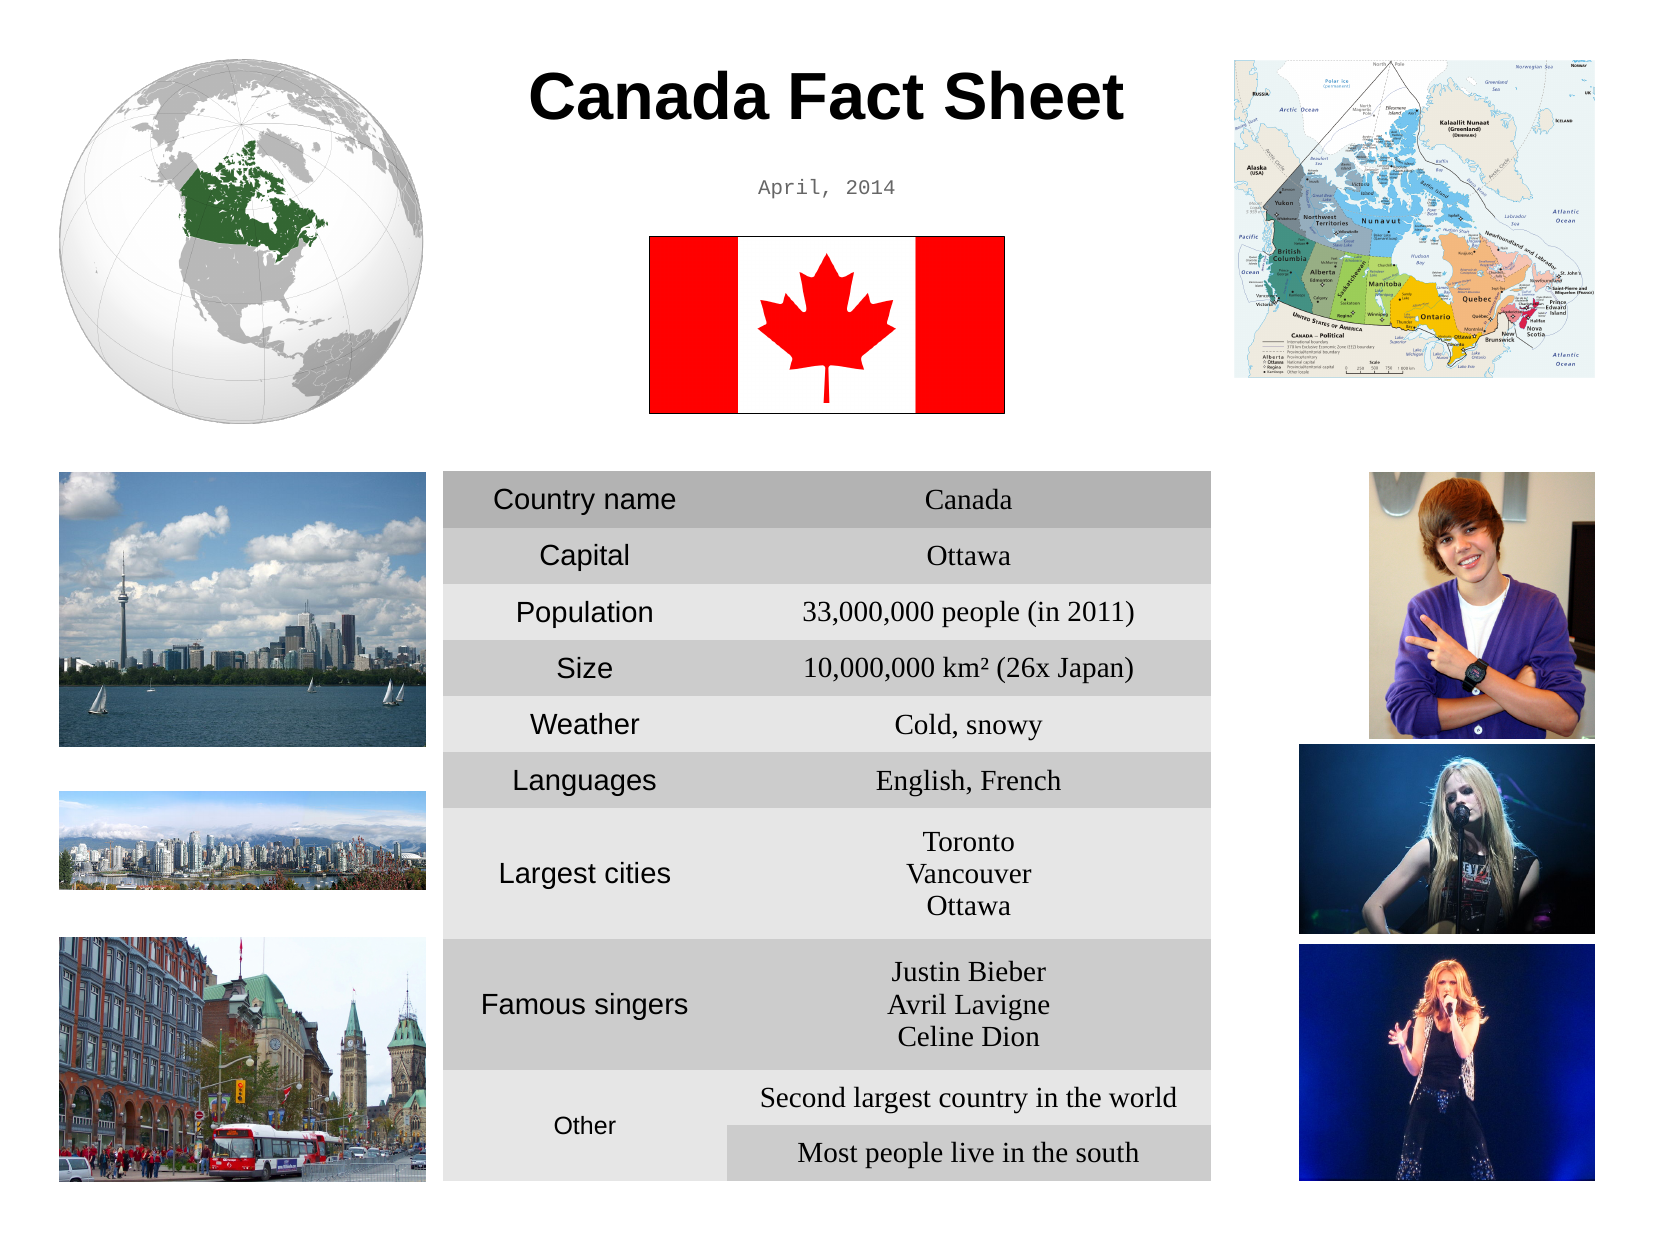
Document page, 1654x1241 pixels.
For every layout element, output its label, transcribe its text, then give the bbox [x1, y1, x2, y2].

table_cell Justin Bieber Avril Lavigne Celine Dion [727, 939, 1211, 1070]
picture [649, 236, 1004, 414]
picture [57, 58, 424, 426]
table_cell 33,000,000 people (in 2011) [727, 584, 1211, 640]
text_box April, 2014 [743, 129, 911, 236]
table_cell Cold, snowy [727, 696, 1211, 752]
picture [1369, 472, 1595, 739]
picture [1299, 944, 1595, 1181]
picture [59, 937, 426, 1182]
table_cell Population [443, 584, 727, 640]
table_cell Toronto Vancouver Ottawa [727, 808, 1211, 939]
table_cell English, French [727, 752, 1211, 808]
table_header Country name [443, 471, 727, 528]
table_header Canada [727, 471, 1211, 528]
picture [1299, 744, 1595, 934]
picture [59, 791, 426, 890]
table_cell Largest cities [443, 808, 727, 939]
table_cell Capital [443, 528, 727, 584]
table_cell Second largest country in the world [727, 1070, 1211, 1125]
table_cell 10,000,000 km² (26x Japan) [727, 640, 1211, 696]
table_cell Most people live in the south [727, 1125, 1211, 1181]
picture [59, 472, 426, 748]
table_cell Famous singers [443, 939, 727, 1070]
table_cell Languages [443, 752, 727, 808]
title Canada Fact Sheet [527, 59, 1126, 134]
picture [1234, 60, 1595, 378]
table_cell Weather [443, 696, 727, 752]
table_cell Ottawa [727, 528, 1211, 584]
table_cell Other [443, 1070, 727, 1181]
table_cell Size [443, 640, 727, 696]
